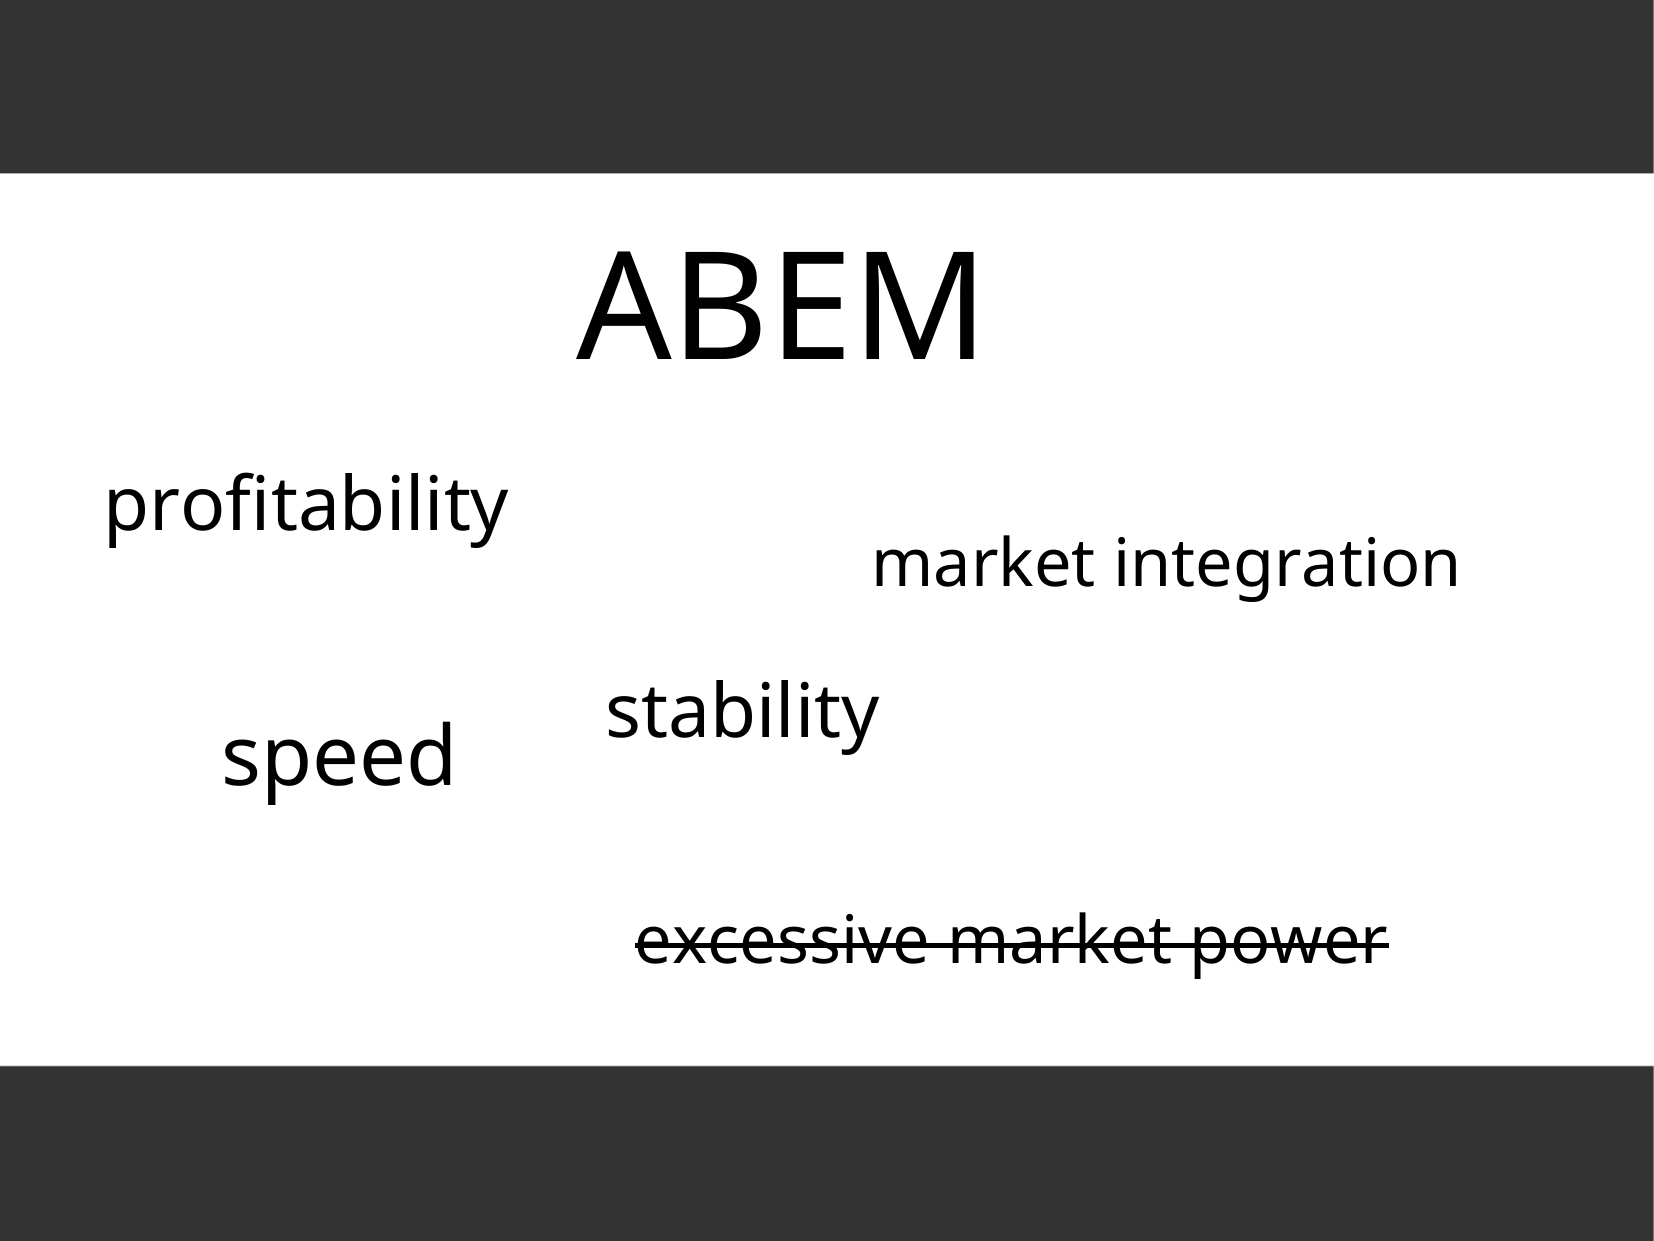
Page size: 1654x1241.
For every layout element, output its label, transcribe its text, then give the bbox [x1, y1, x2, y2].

text_box excessive market power [620, 884, 1506, 981]
text_box market integration [856, 507, 1595, 604]
text_box stability [590, 649, 1034, 756]
picture [0, 0, 1654, 1241]
title ABEM [413, 159, 1152, 443]
text_box profitability [88, 442, 591, 549]
text_box speed [206, 689, 502, 805]
